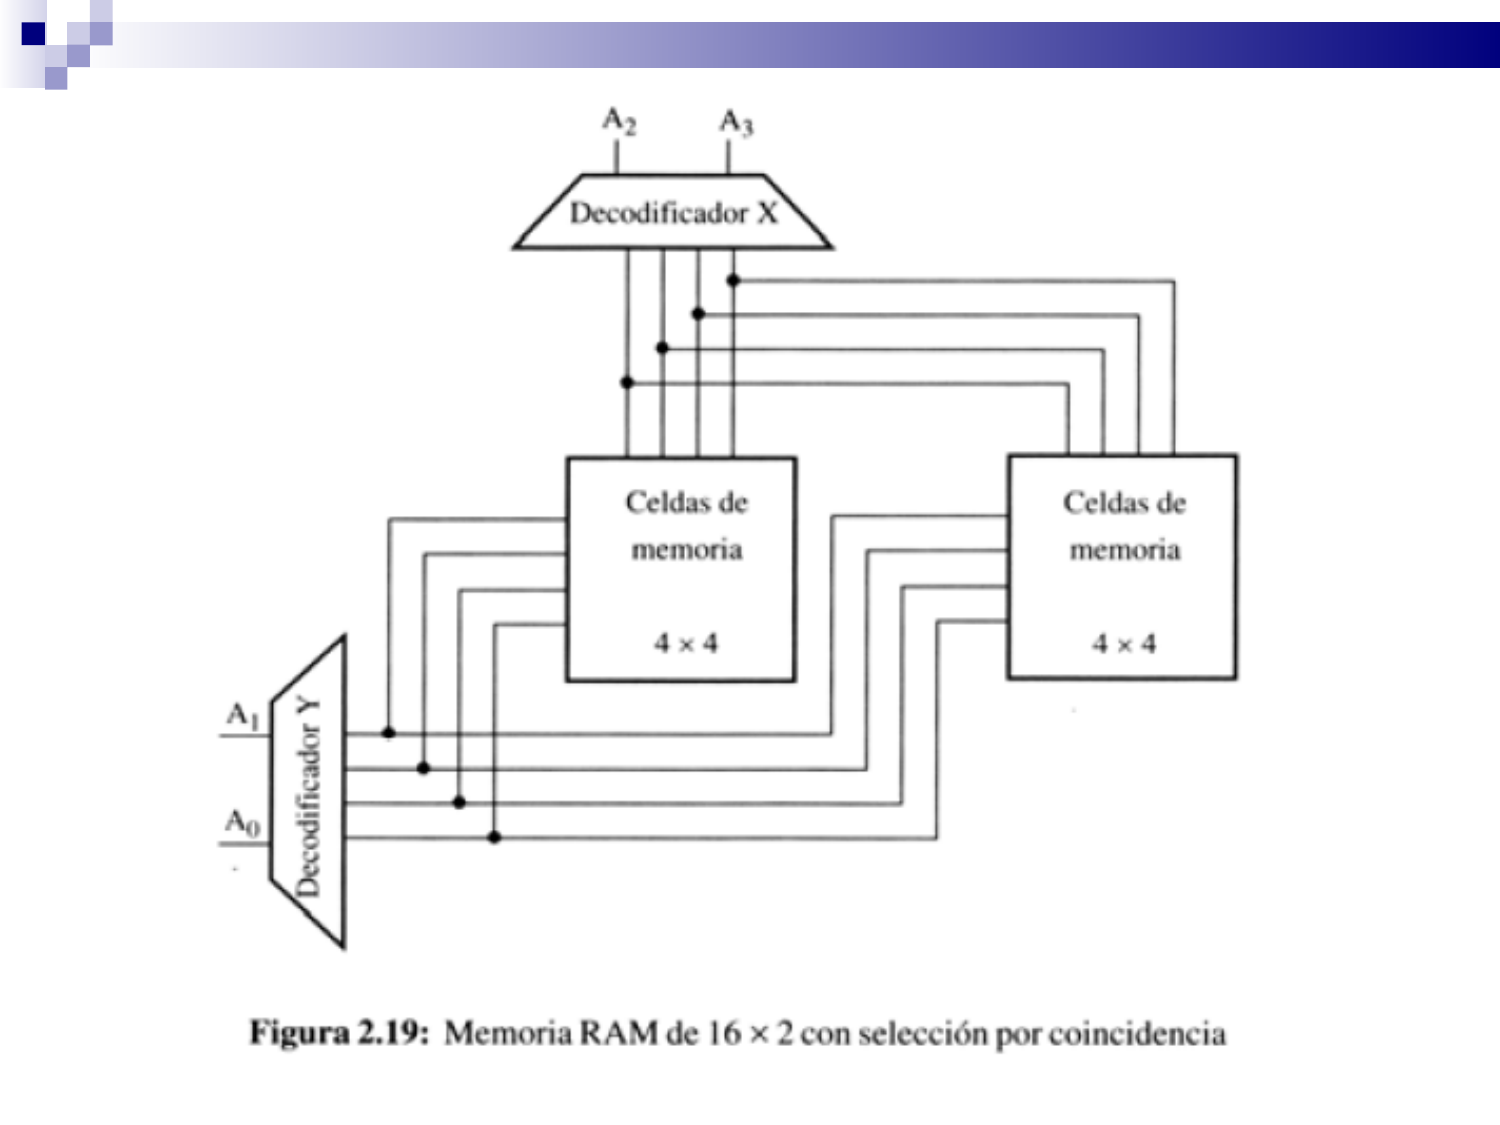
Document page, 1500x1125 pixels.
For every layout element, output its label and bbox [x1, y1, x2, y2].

picture [194, 90, 1294, 1069]
